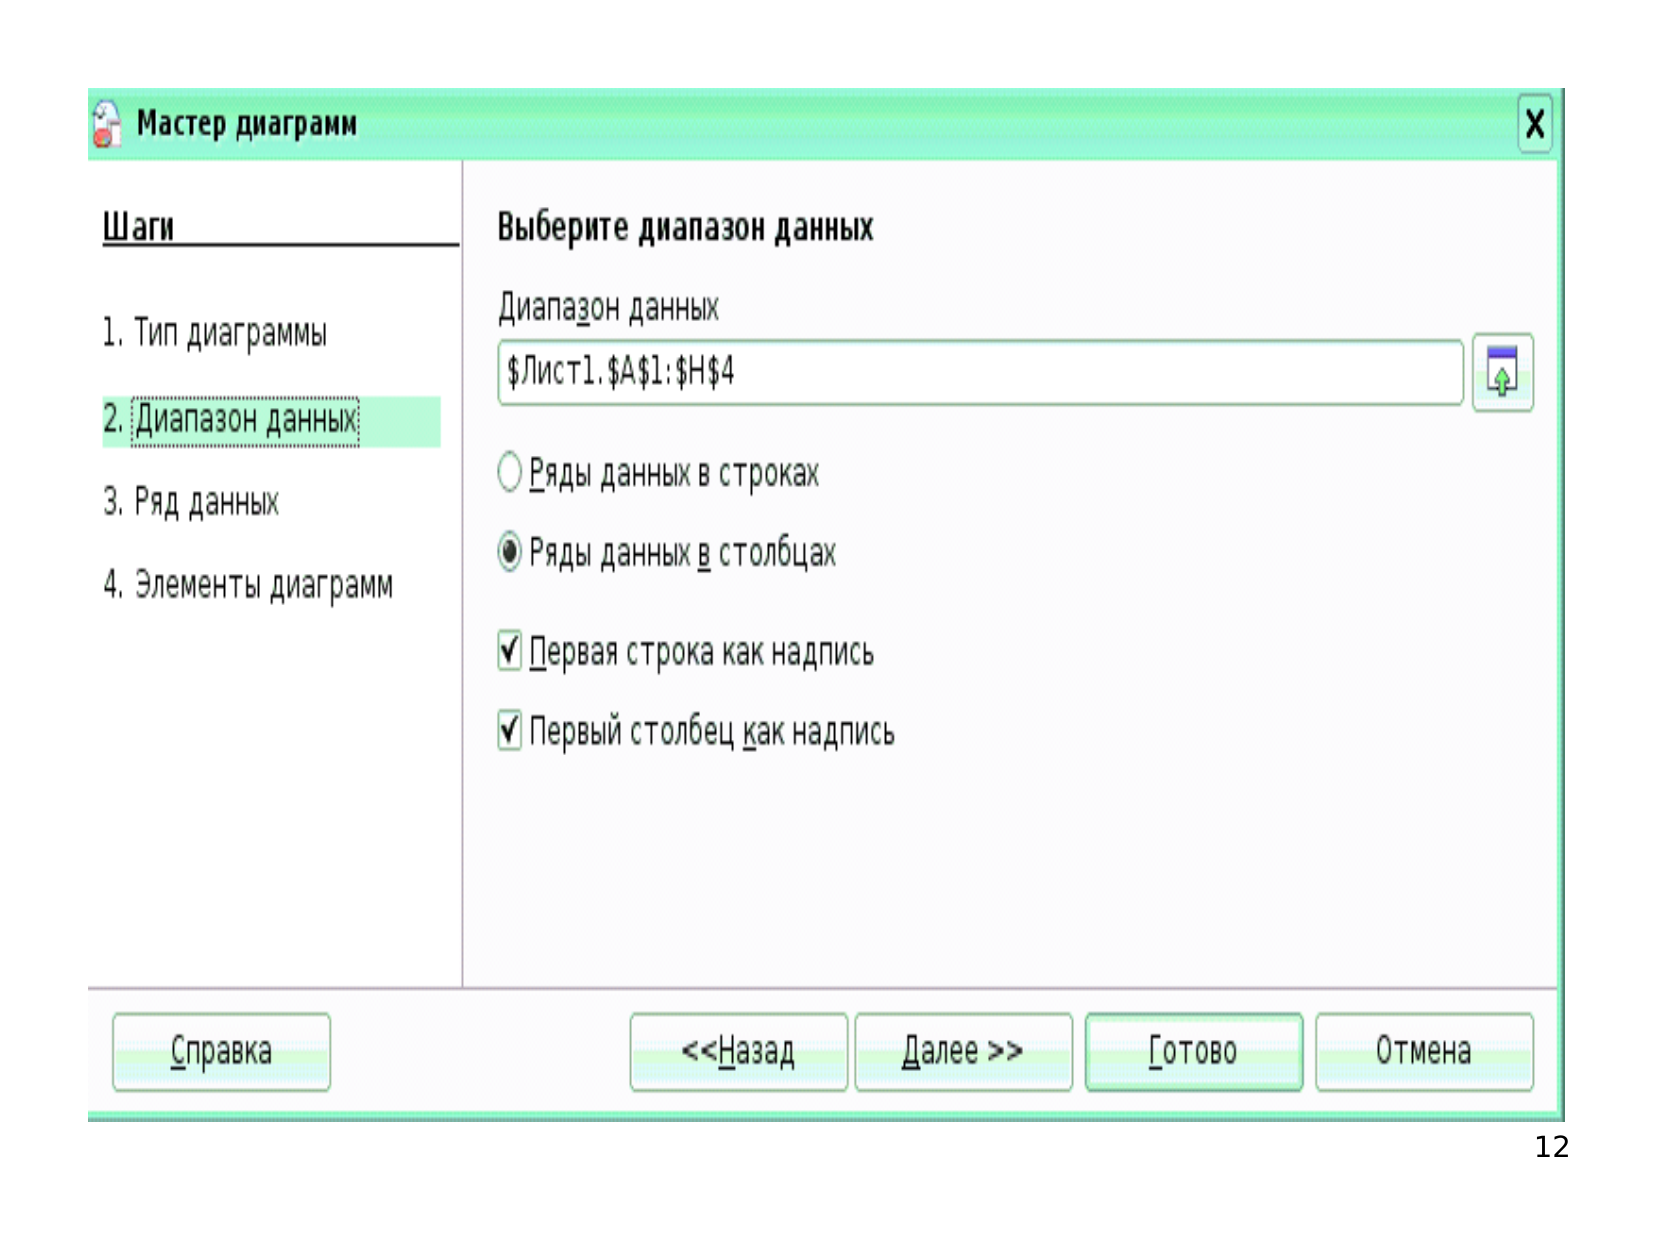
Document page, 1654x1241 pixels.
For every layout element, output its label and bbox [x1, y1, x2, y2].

picture [88, 88, 1565, 1123]
